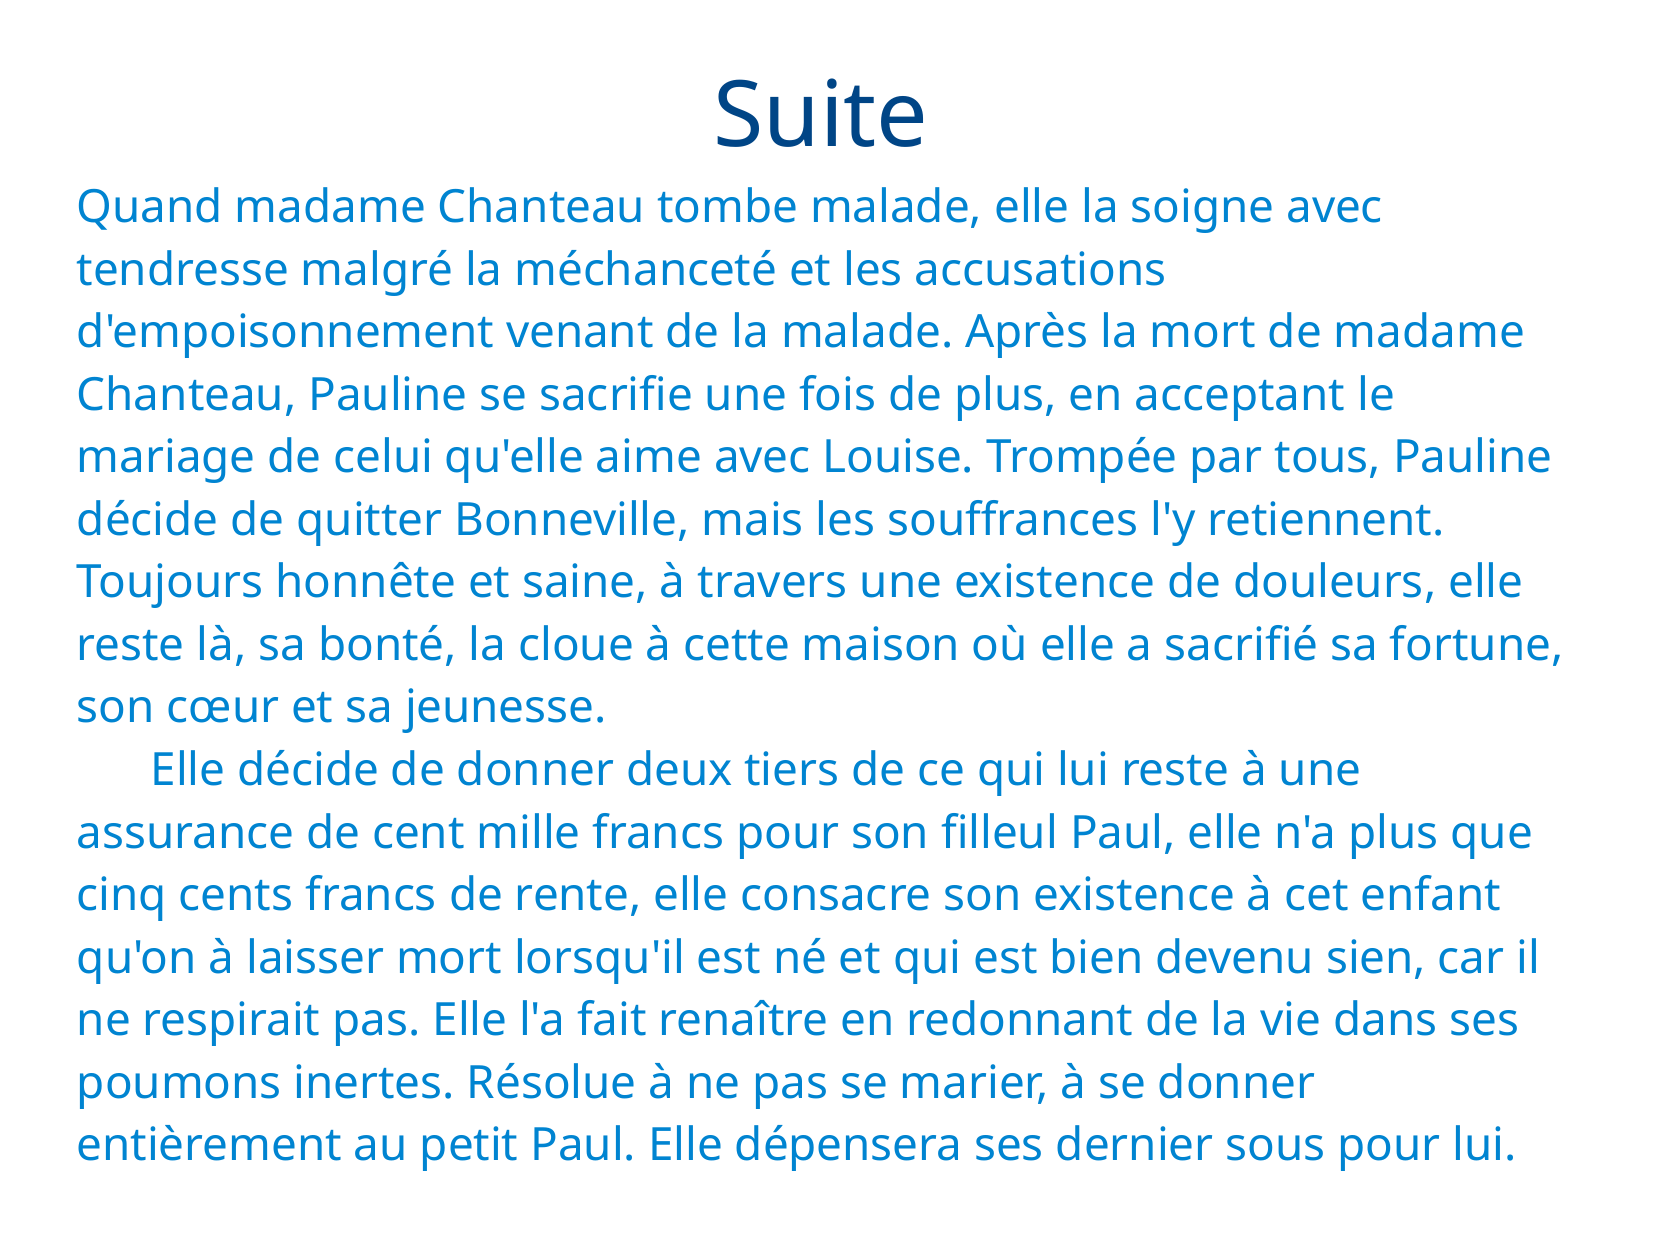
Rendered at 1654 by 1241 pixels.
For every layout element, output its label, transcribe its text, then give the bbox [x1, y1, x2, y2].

title Suite [76, 14, 1565, 195]
subtitle Quand madame Chanteau tombe malade, elle la soigne avec tendresse malgré la méchanceté et les accusations d'empoisonnement venant de la malade. Après la mort de madame Chanteau, Pauline se sacrifie une fois de plus, en acceptant le mariage de celui qu'elle aime avec Louise. Trompée par tous, Pauline décide de quitter Bonneville, mais les souffrances l'y retiennent. Toujours honnête et saine, à travers une existence de douleurs, elle reste là, sa bonté, la cloue à cette maison où elle a sacrifié sa fortune, son cœur et sa jeunesse. Elle décide de donner deux tiers de ce qui lui reste à une assurance de cent mille francs pour son filleul Paul, elle n'a plus que cinq cents francs de rente, elle consacre son existence à cet enfant qu'on à laisser mort lorsqu'il est né et qui est bien devenu sien, car il ne respirait pas. Elle l'a fait renaître en redonnant de la vie dans ses poumons inertes. Résolue à ne pas se marier, à se donner entièrement au petit Paul. Elle dépensera ses dernier sous pour lui. [76, 195, 1565, 1209]
